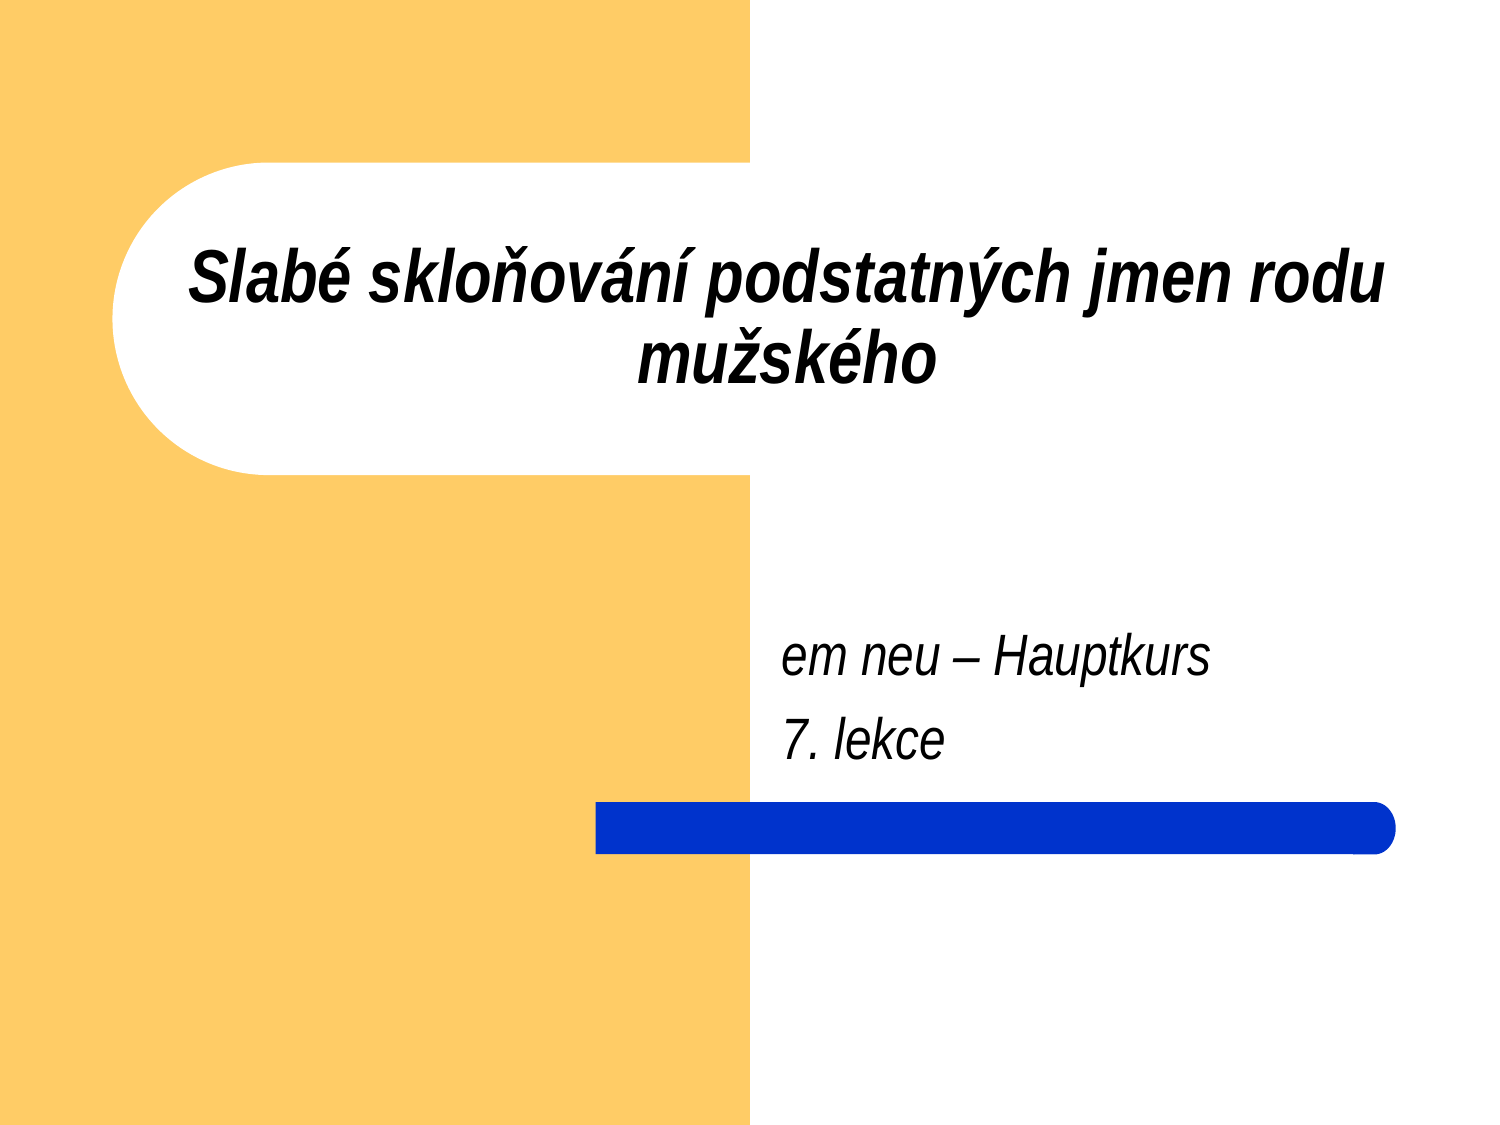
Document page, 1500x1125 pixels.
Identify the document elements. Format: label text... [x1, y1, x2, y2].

title Slabé skloňování podstatných jmen rodu mužského [112, 162, 1463, 476]
subtitle em neu – Hauptkurs 7. lekce [766, 480, 1426, 780]
